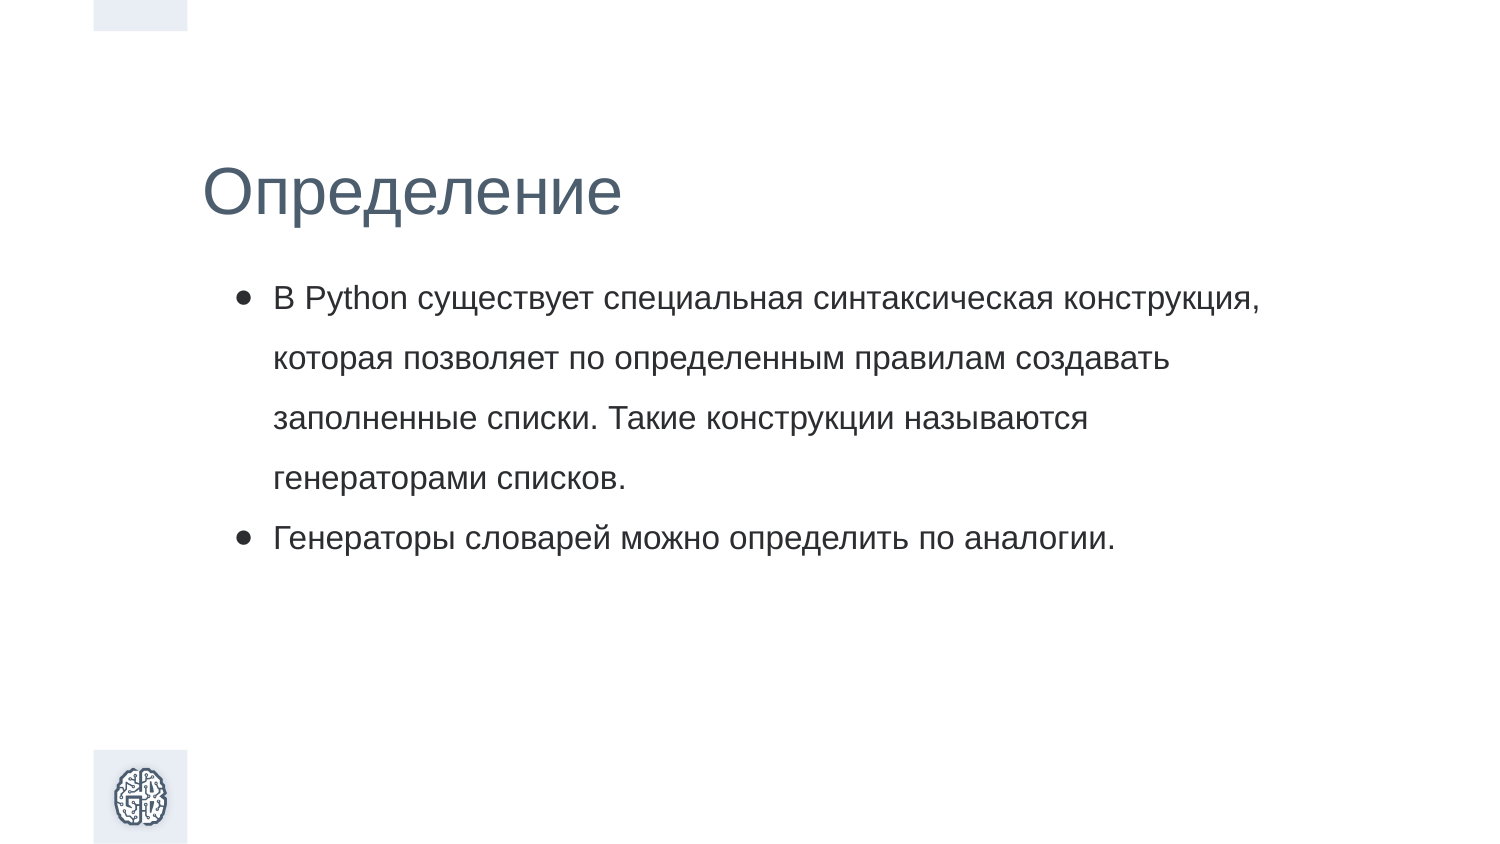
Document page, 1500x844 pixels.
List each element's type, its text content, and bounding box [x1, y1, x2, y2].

picture [106, 760, 175, 834]
text_box В Python существует специальная синтаксическая конструкция, которая позволяет по определенным правилам создавать заполненные списки. Такие конструкции называются генераторами списков. Генераторы словарей можно определить по аналогии. [187, 259, 1312, 553]
text_box Определение [187, 93, 1312, 259]
